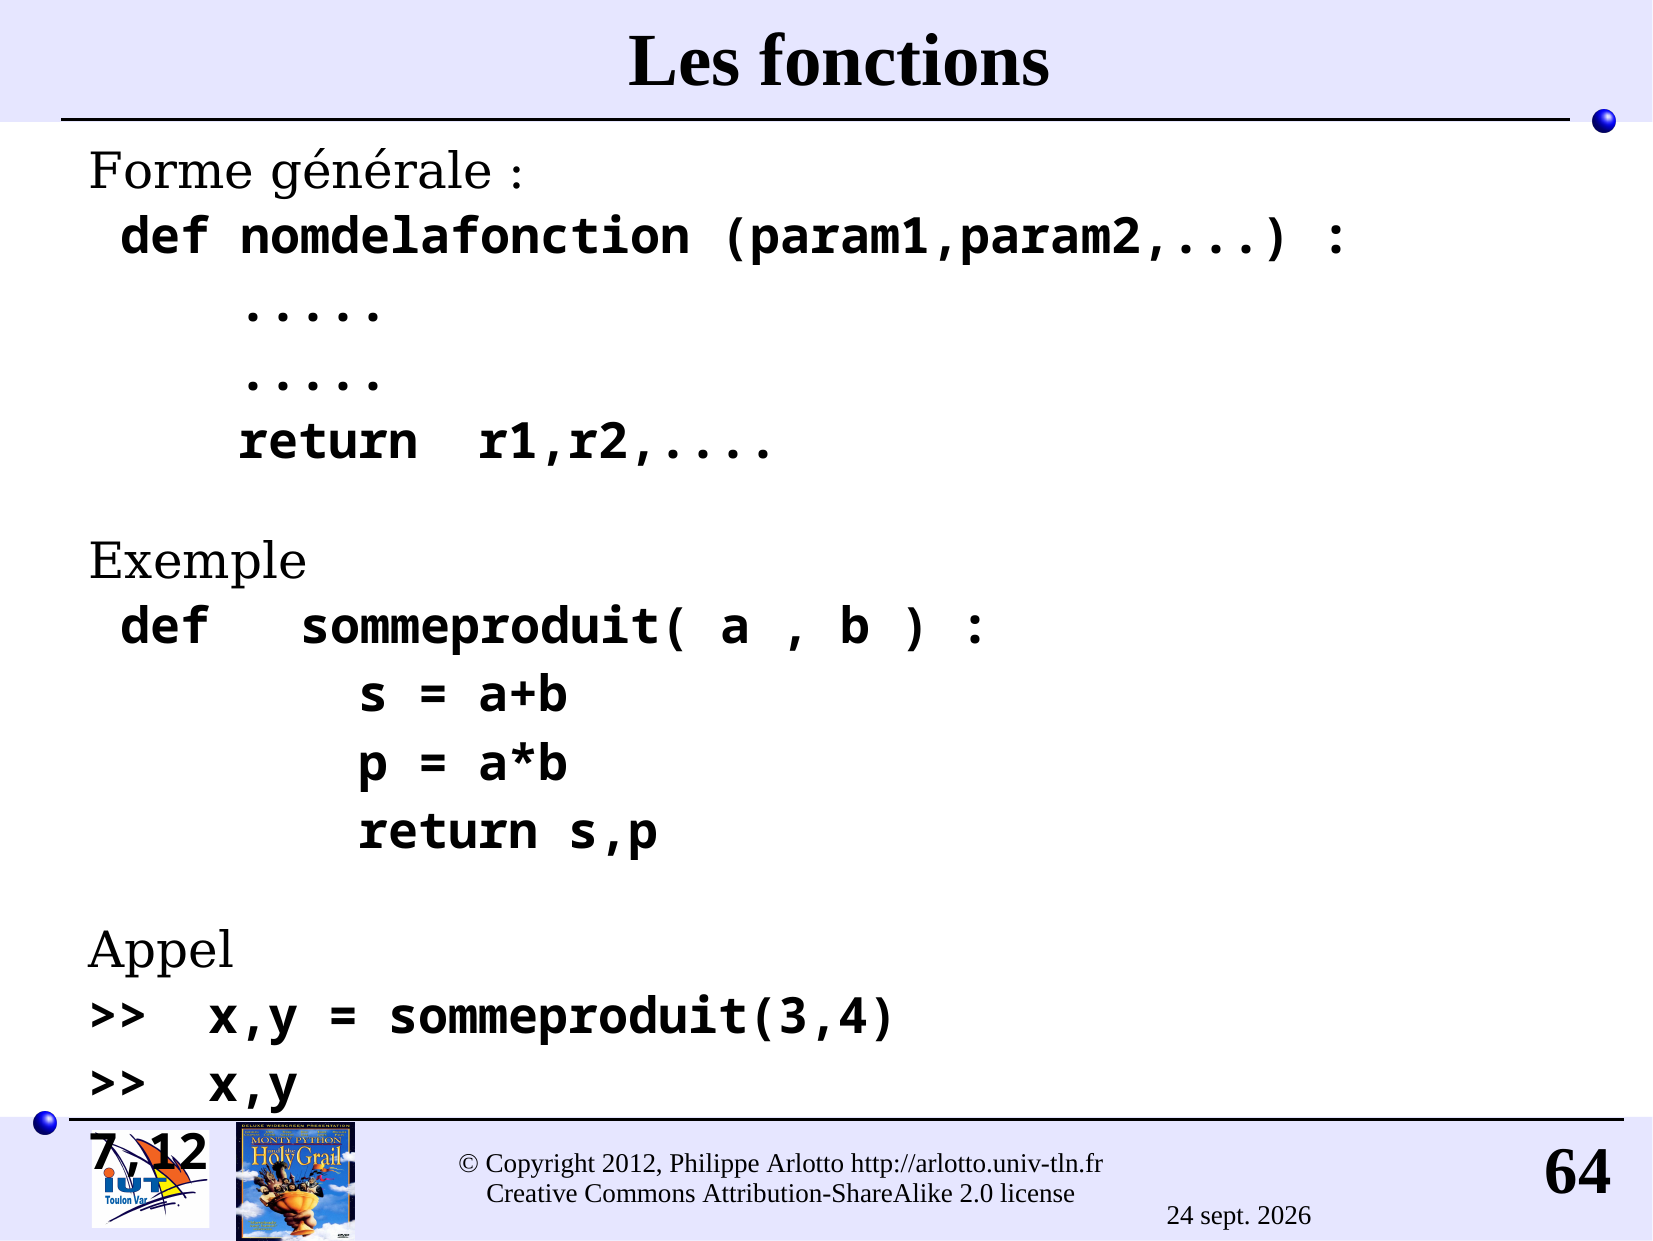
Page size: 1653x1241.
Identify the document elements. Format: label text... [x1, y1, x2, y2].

title Les fonctions [95, 14, 1585, 107]
text_box Forme générale : def nomdelafonction (param1,param2,...) : ..... ..... return r1,r2,.... Exemple def sommeproduit( a , b ) : s = a+b p = a*b return s,p Appel >> x,y = sommeproduit(3,4) >> x,y 7,12 [88, 141, 1351, 1092]
picture [236, 1122, 355, 1241]
